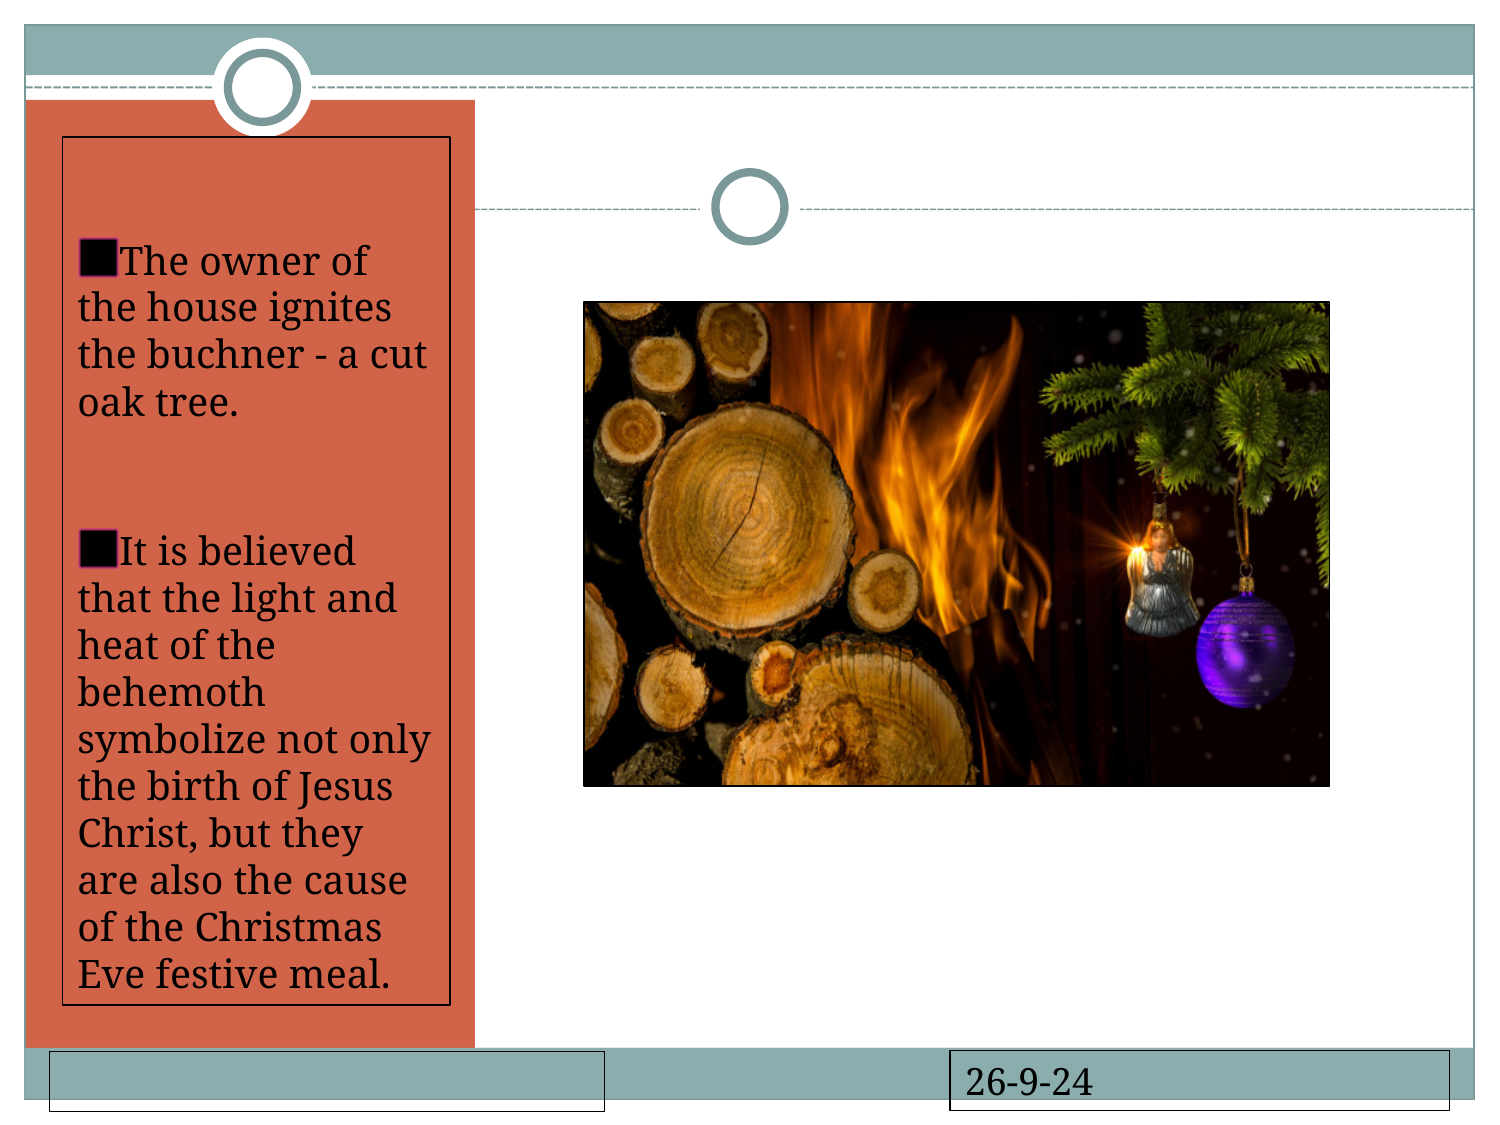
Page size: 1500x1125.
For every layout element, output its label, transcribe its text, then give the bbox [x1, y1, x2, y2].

text_box 2018-12-13 [950, 1050, 1450, 1111]
list The owner of the house ignites the buchner - a cut oak tree. It is believed that the light and heat of the behemoth symbolize not only the birth of Jesus Christ, but they are also the cause of the Christmas Eve festive meal. [62, 137, 450, 1005]
picture [584, 302, 1329, 786]
text_box [49, 1051, 605, 1112]
